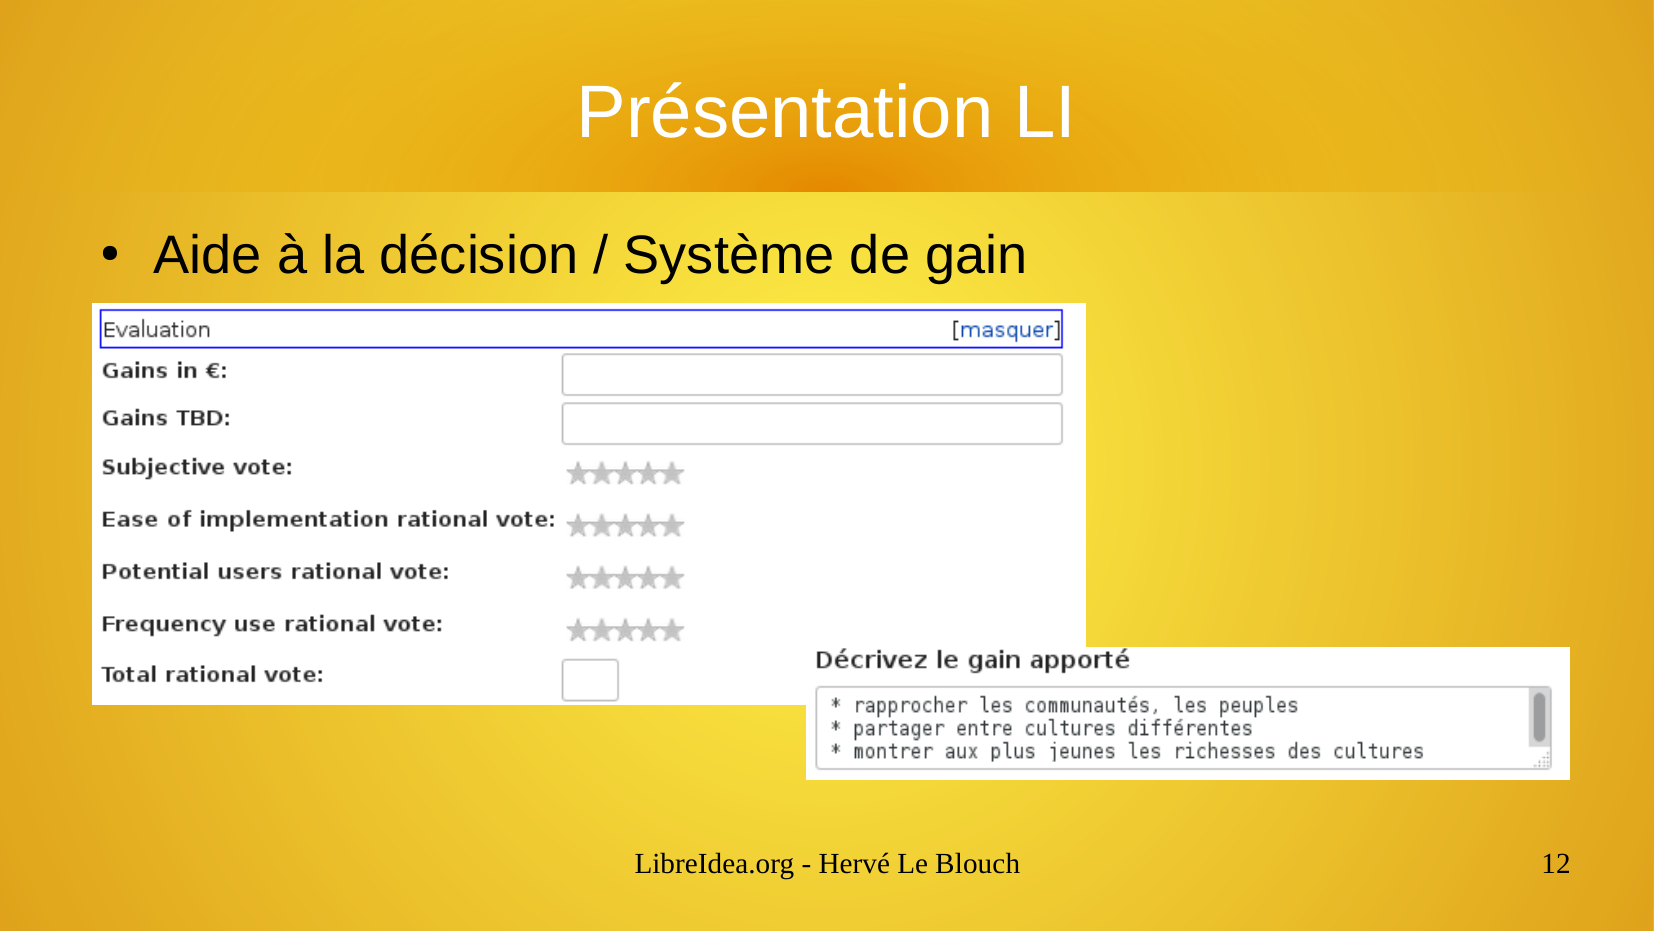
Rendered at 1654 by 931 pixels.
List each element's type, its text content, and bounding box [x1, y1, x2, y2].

picture [92, 303, 1570, 780]
title Présentation LI [82, 35, 1571, 189]
list Aide à la décision / Système de gain [82, 224, 1571, 764]
